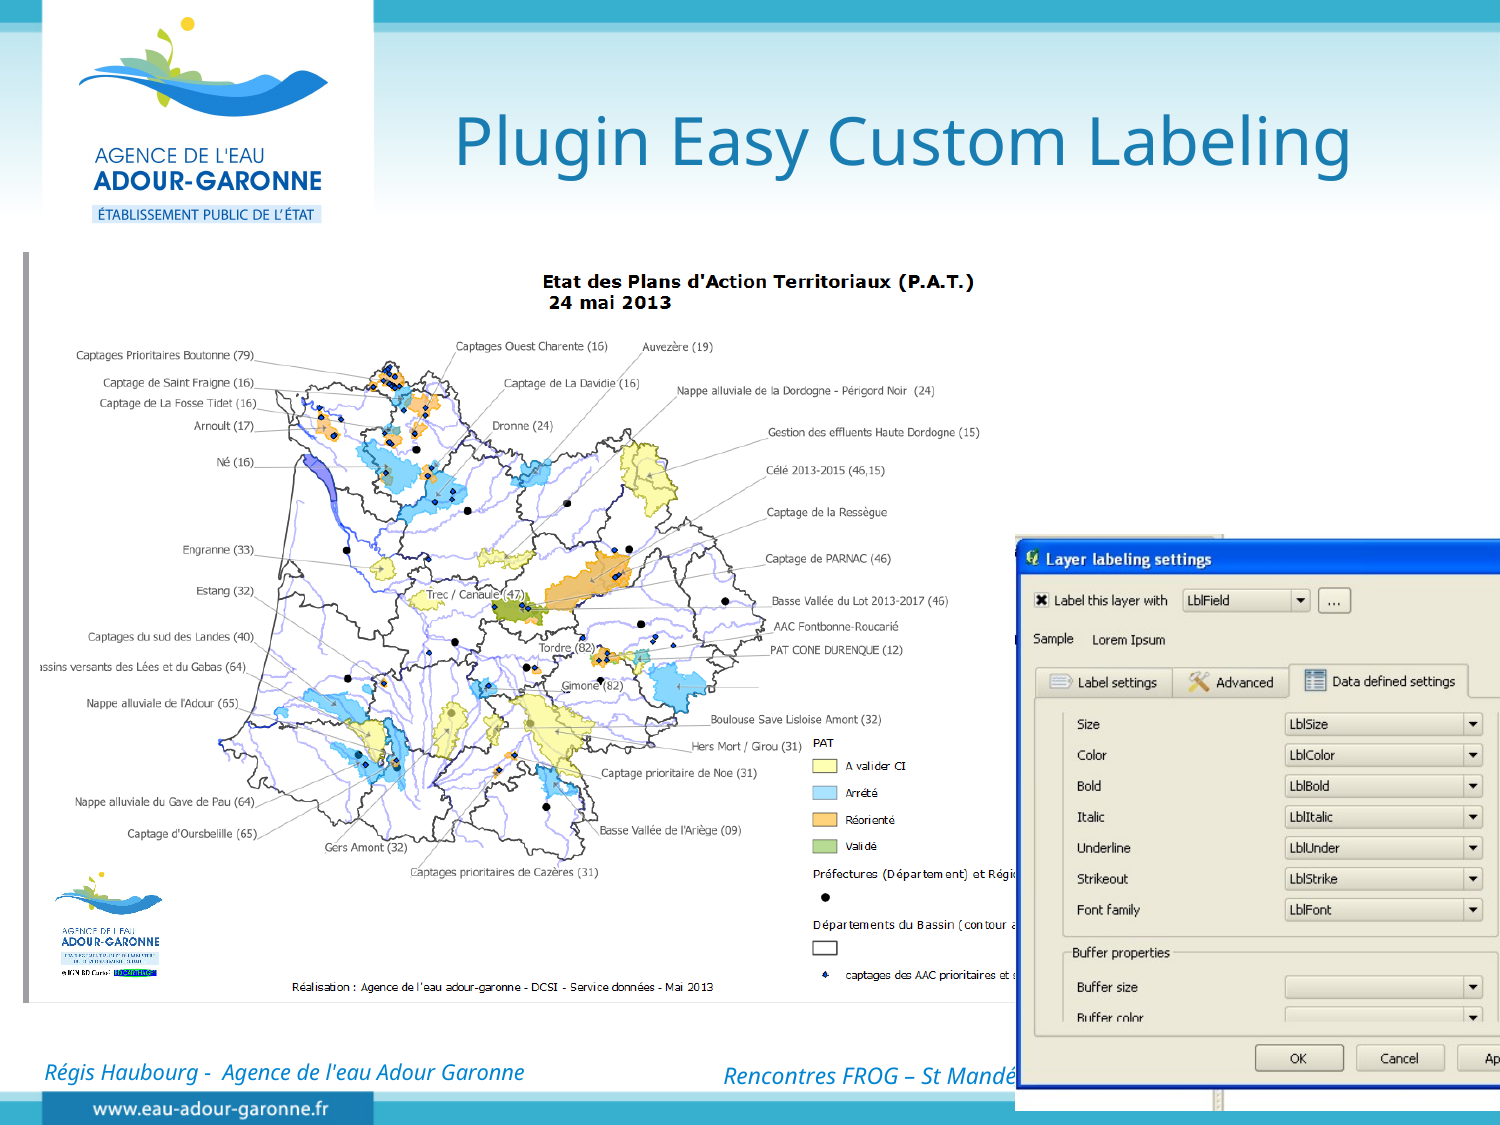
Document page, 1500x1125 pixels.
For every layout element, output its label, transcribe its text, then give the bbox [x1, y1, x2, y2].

picture [0, 0, 1500, 1125]
title Plugin Easy Custom Labeling [383, 45, 1426, 233]
